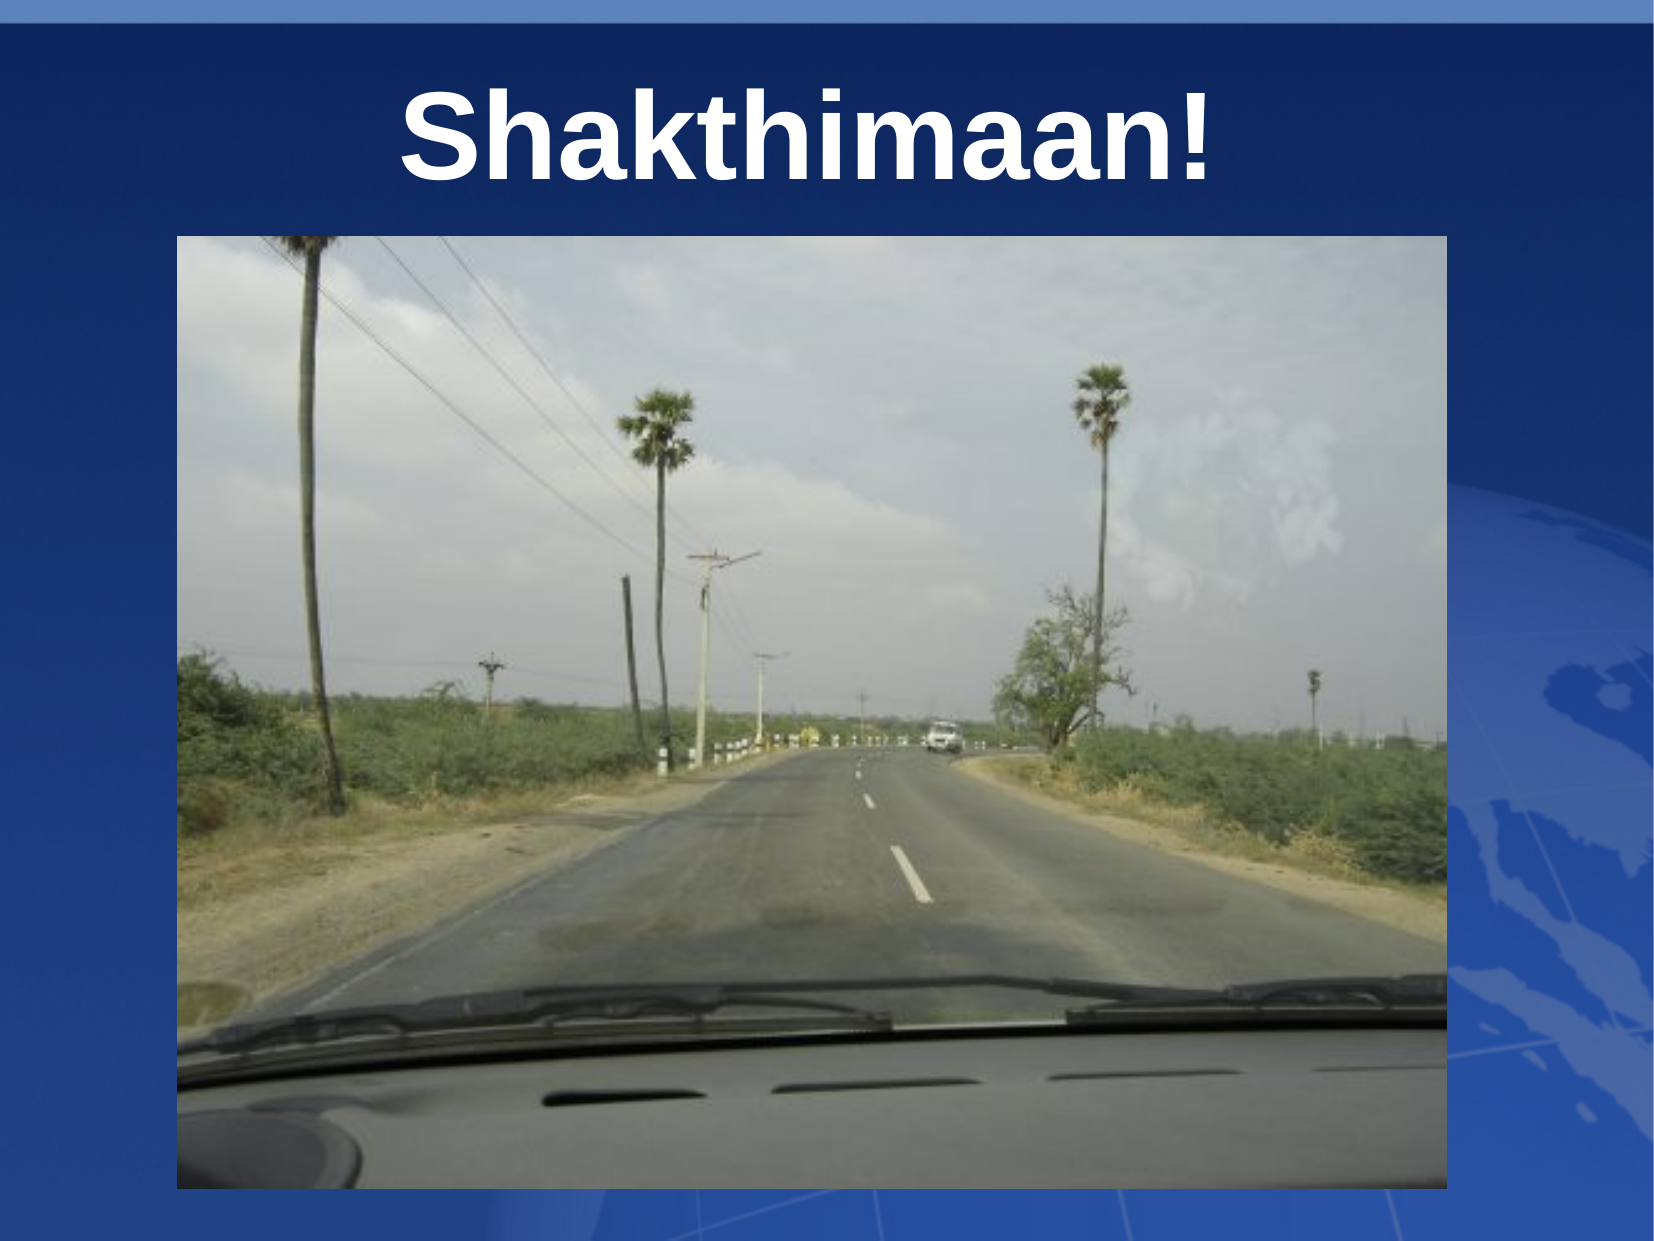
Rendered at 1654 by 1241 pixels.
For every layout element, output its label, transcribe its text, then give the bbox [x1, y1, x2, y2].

text_box Shakthimaan! [383, 59, 1293, 235]
picture [0, 0, 1654, 1241]
